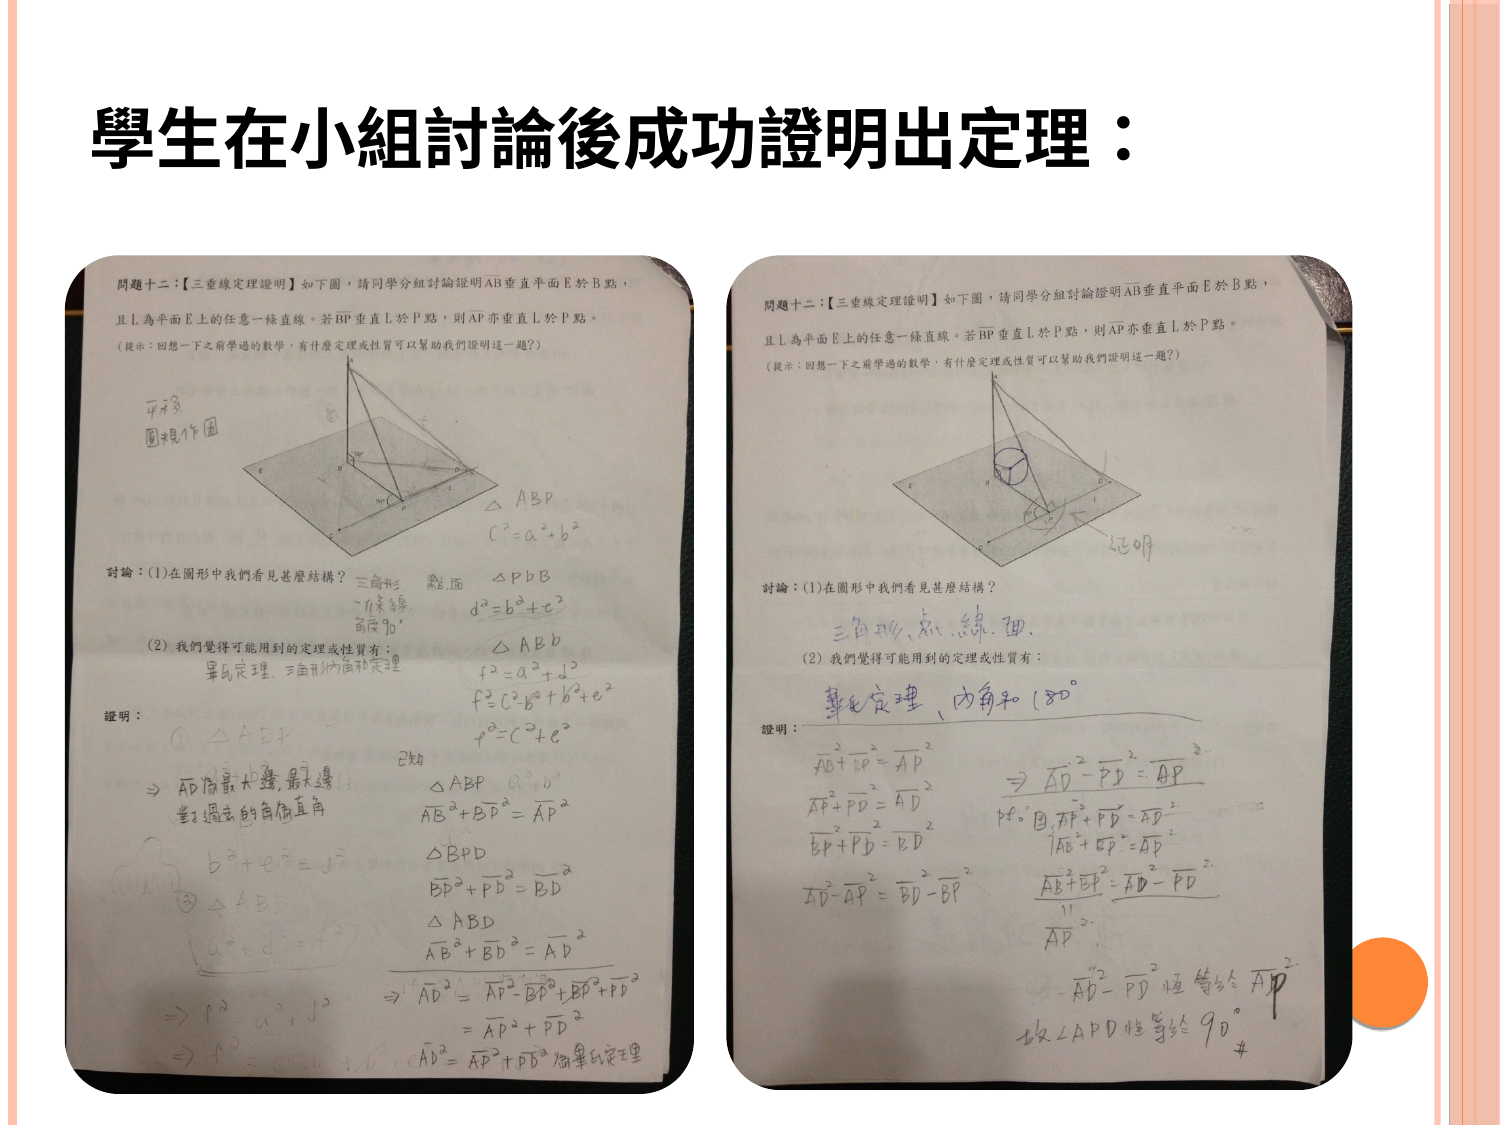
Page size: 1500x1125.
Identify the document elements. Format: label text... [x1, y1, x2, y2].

text_box [726, 255, 1353, 1091]
text_box [64, 255, 694, 1094]
title 學生在小組討論後成功證明出定理： [75, 45, 1300, 185]
